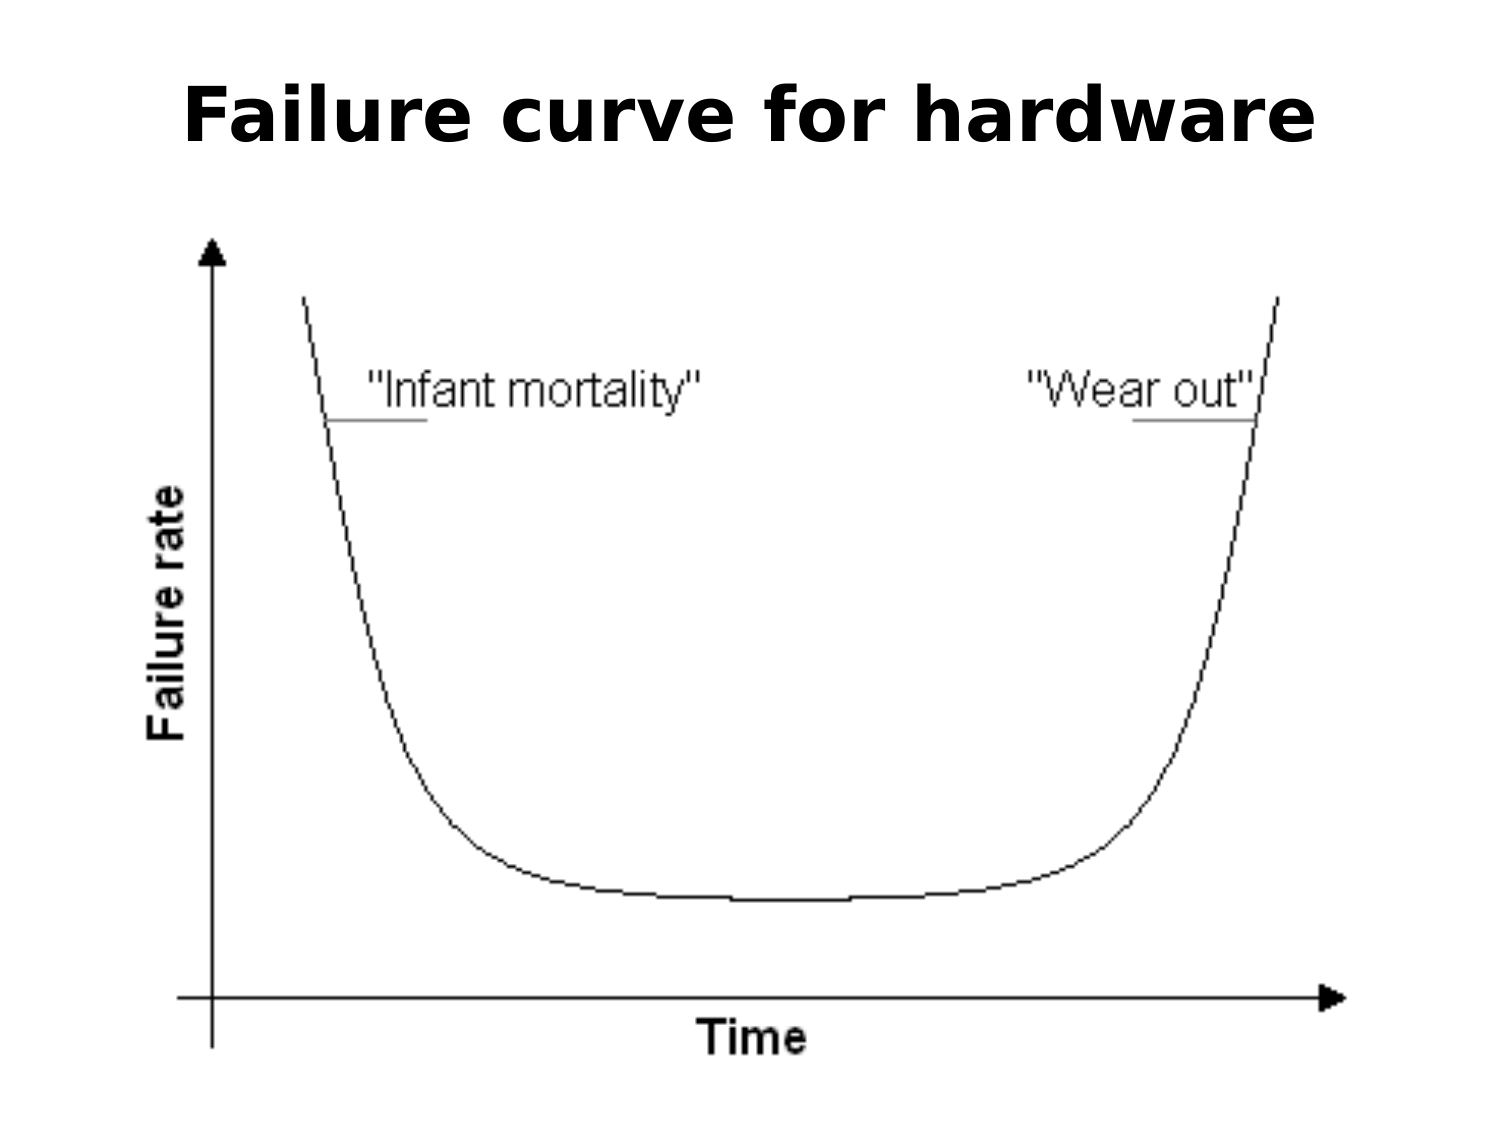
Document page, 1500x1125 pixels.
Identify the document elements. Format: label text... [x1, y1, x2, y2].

picture [111, 203, 1393, 1083]
title Failure curve for hardware [75, 44, 1425, 177]
